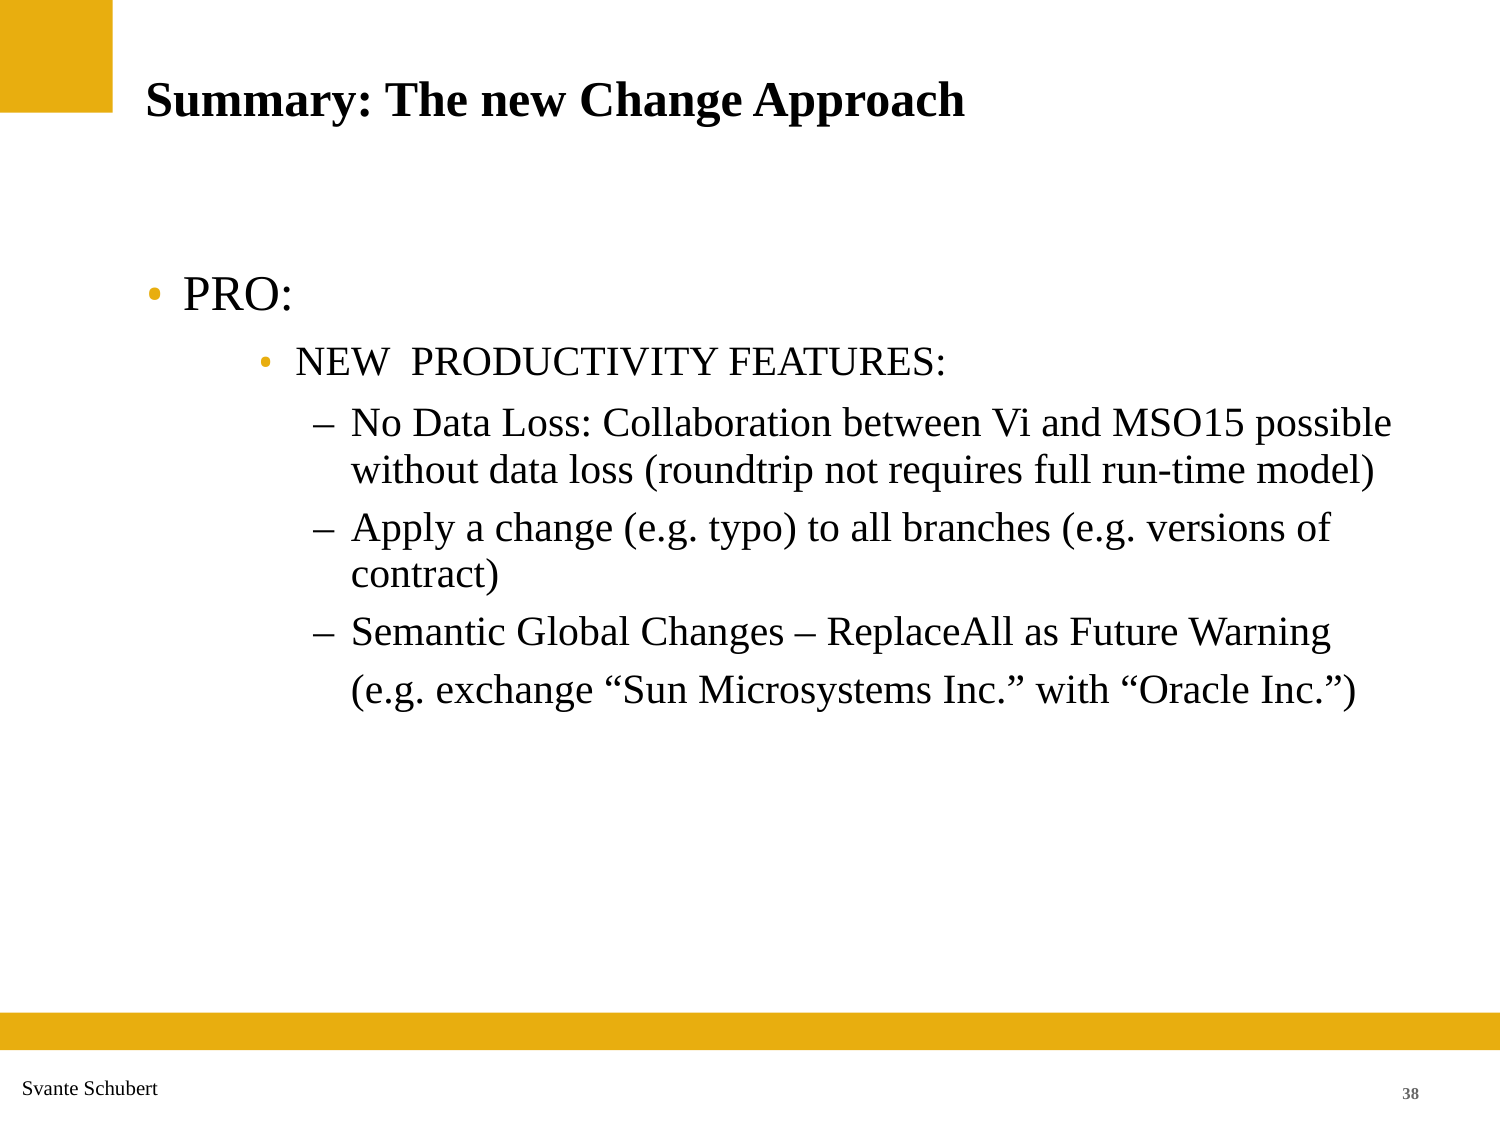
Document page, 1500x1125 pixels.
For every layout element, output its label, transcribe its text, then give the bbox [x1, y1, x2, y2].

list PRO: NEW PRODUCTIVITY FEATURES: No Data Loss: Collaboration between Vi and MSO15 possible without data loss (roundtrip not requires full run-time model) Apply a change (e.g. typo) to all branches (e.g. versions of contract) Semantic Global Changes – ReplaceAll as Future Warning (e.g. exchange “Sun Microsystems Inc.” with “Oracle Inc.”) [145, 265, 1423, 1063]
title Summary: The new Change Approach [145, 67, 1388, 219]
